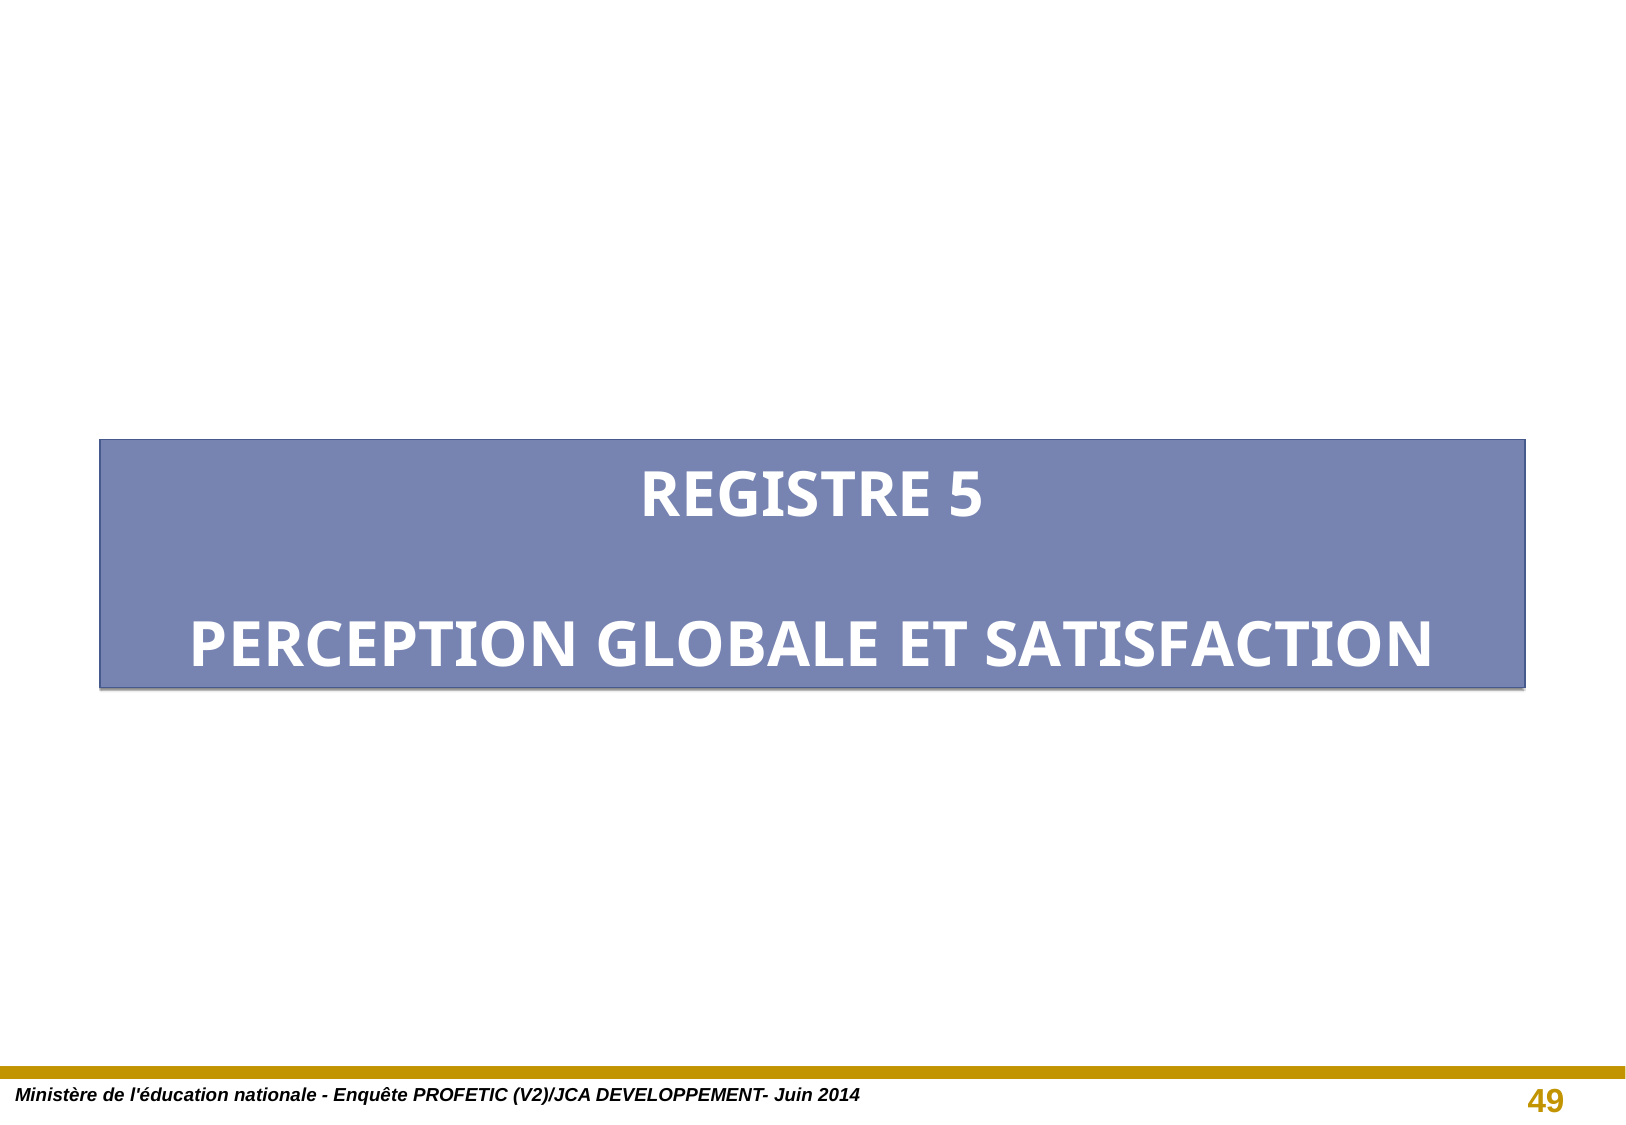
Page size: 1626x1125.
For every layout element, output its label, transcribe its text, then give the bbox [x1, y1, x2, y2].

title REGISTRE 5 Perception globale et satisfaction [99, 439, 1525, 688]
text_box 49 [1512, 1071, 1625, 1125]
text_box Ministère de l'éducation nationale - Enquête PROFETIC (V2)/JCA DEVELOPPEMENT- Juin 2014 [0, 1074, 1501, 1125]
